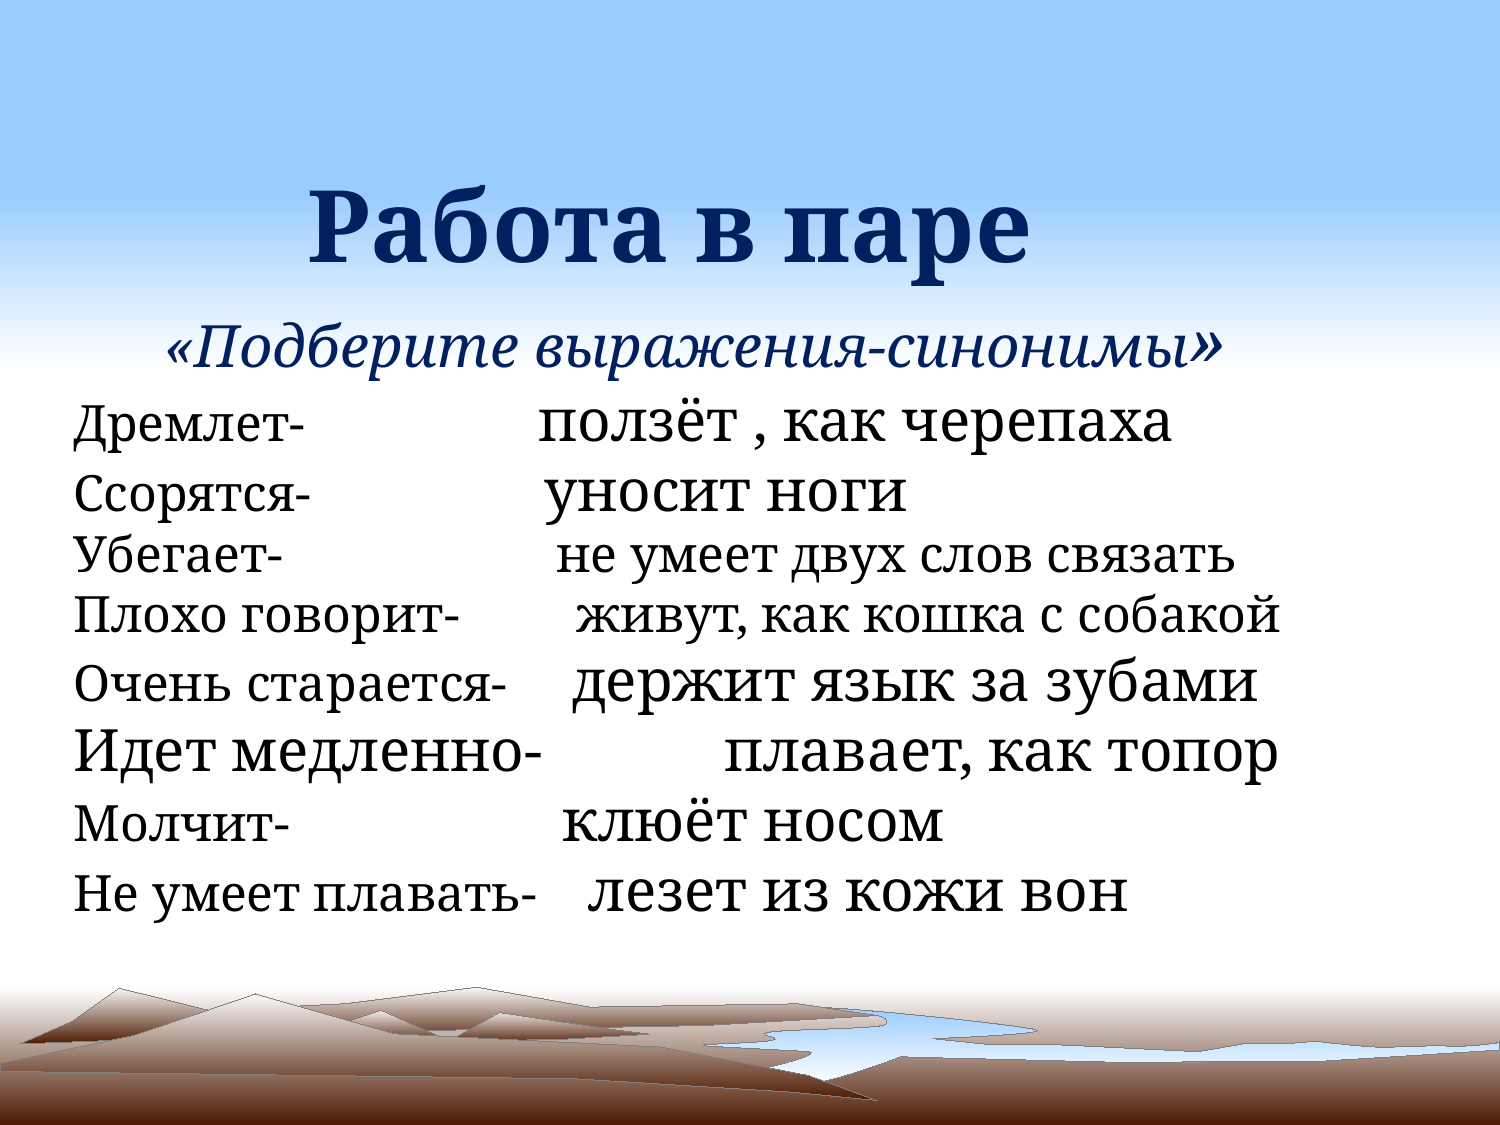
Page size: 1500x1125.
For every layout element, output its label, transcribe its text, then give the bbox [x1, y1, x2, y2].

text_box Работа в паре «Подберите выражения-синонимы» Дремлет- ползёт , как черепаха Ссорятся- уносит ноги Убегает- не умеет двух слов связать Плохо говорит- живут, как кошка с собакой Очень старается- держит язык за зубами Идет медленно- плавает, как топор Молчит- клюёт носом Не умеет плавать- лезет из кожи вон [58, 105, 1407, 931]
